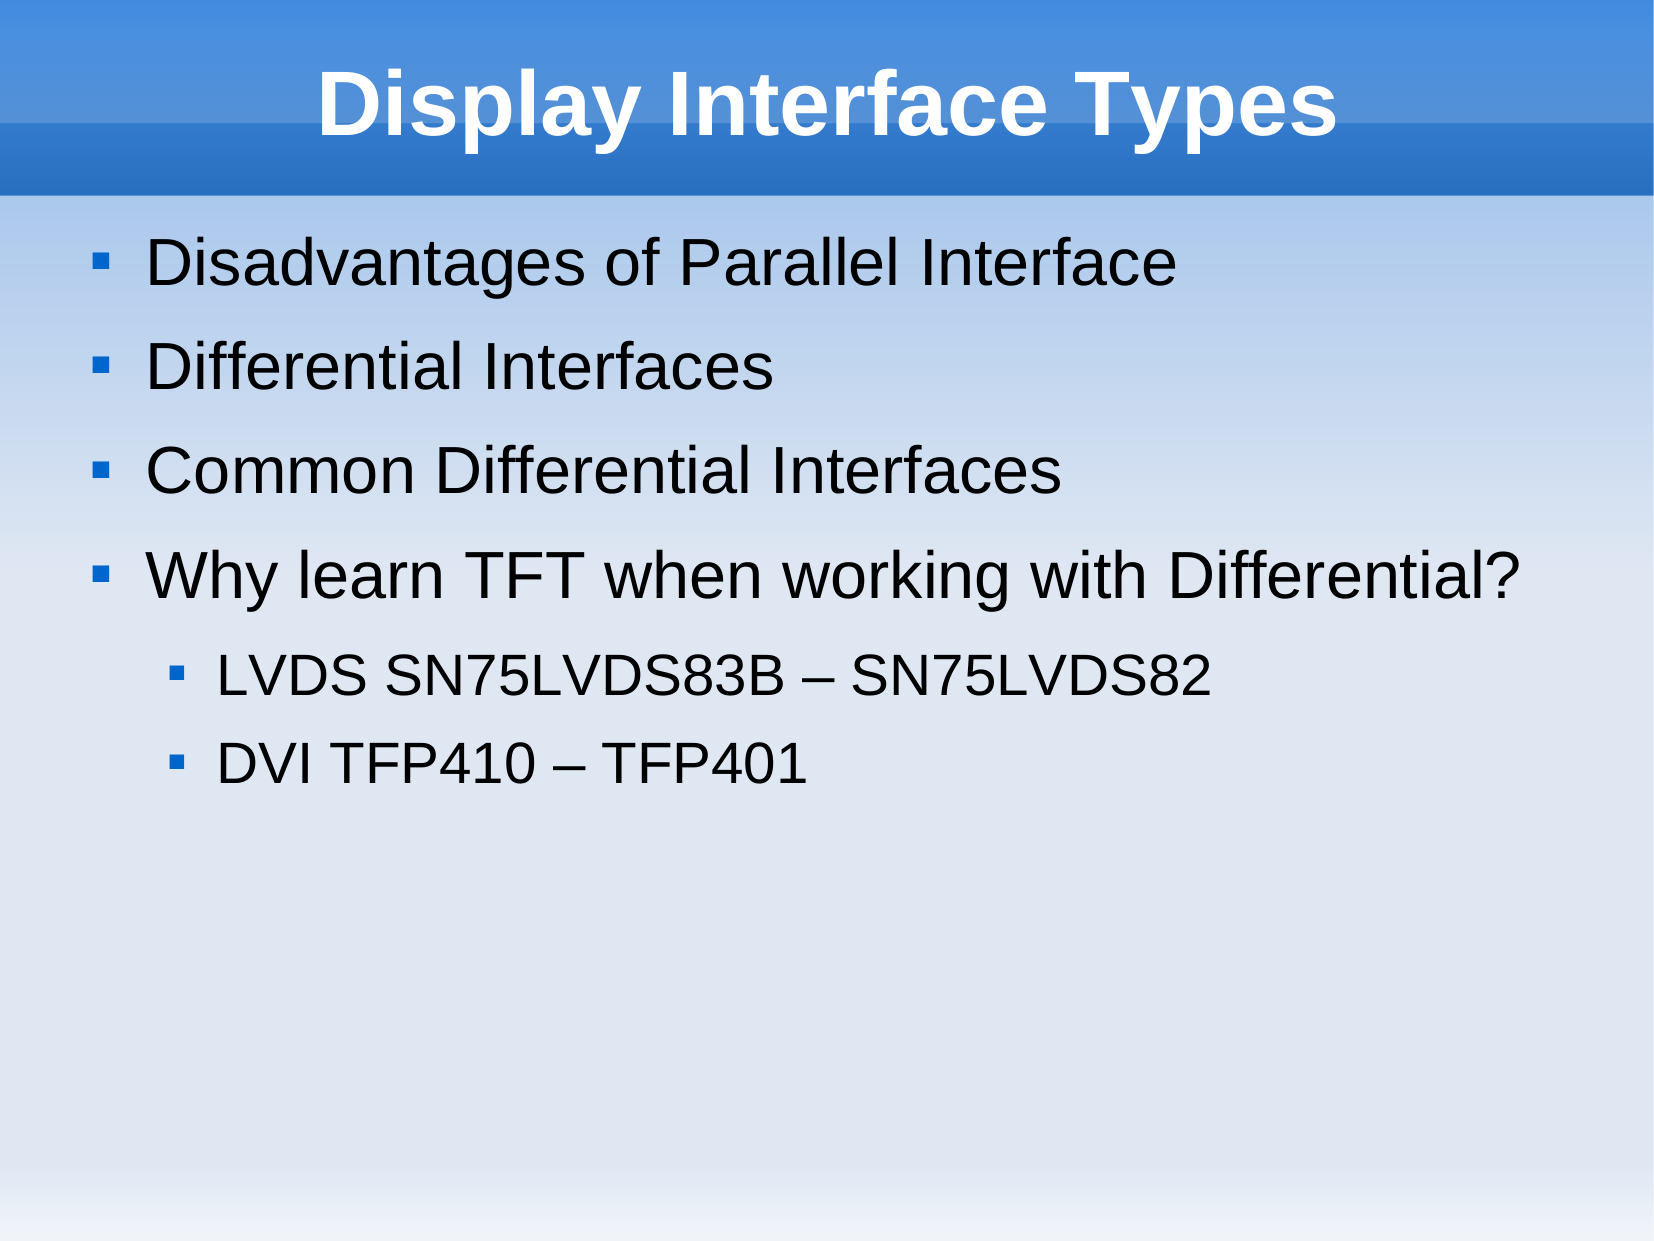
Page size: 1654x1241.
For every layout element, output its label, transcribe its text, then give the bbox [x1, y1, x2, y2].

title Display Interface Types [49, 0, 1538, 208]
picture [0, 0, 1654, 1241]
list Disadvantages of Parallel Interface Differential Interfaces Common Differential Interfaces Why learn TFT when working with Differential? LVDS SN75LVDS83B – SN75LVDS82 DVI TFP410 – TFP401 [75, 225, 1564, 1044]
